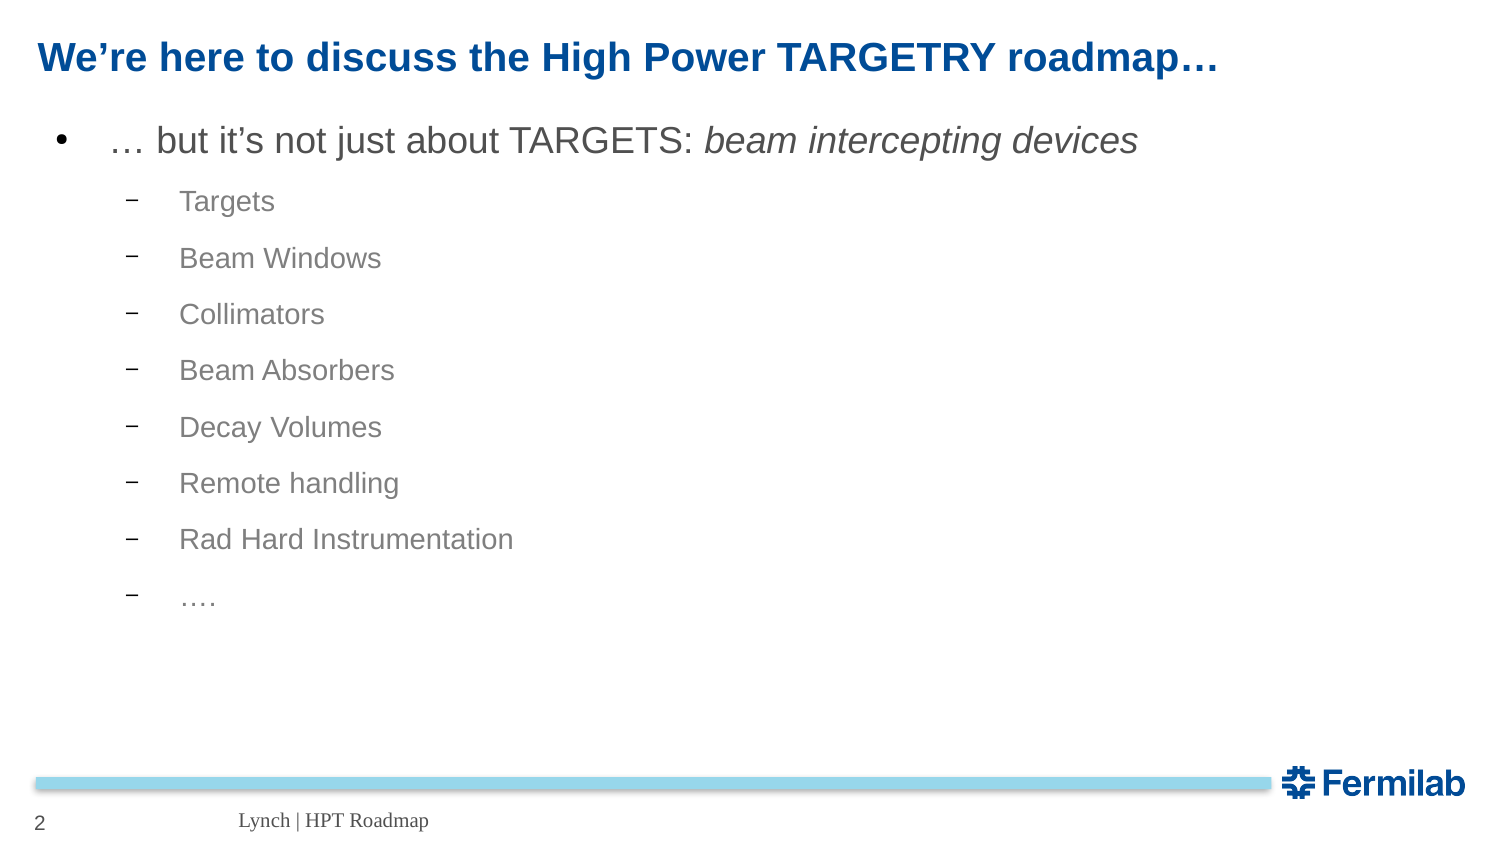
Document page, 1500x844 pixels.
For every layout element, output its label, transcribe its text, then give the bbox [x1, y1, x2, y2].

list … but it’s not just about TARGETS: beam intercepting devices Targets Beam Windows Collimators Beam Absorbers Decay Volumes Remote handling Rad Hard Instrumentation …. [37, 119, 1461, 742]
title We’re here to discuss the High Power TARGETRY roadmap… [37, 30, 1463, 84]
picture [1282, 766, 1465, 799]
